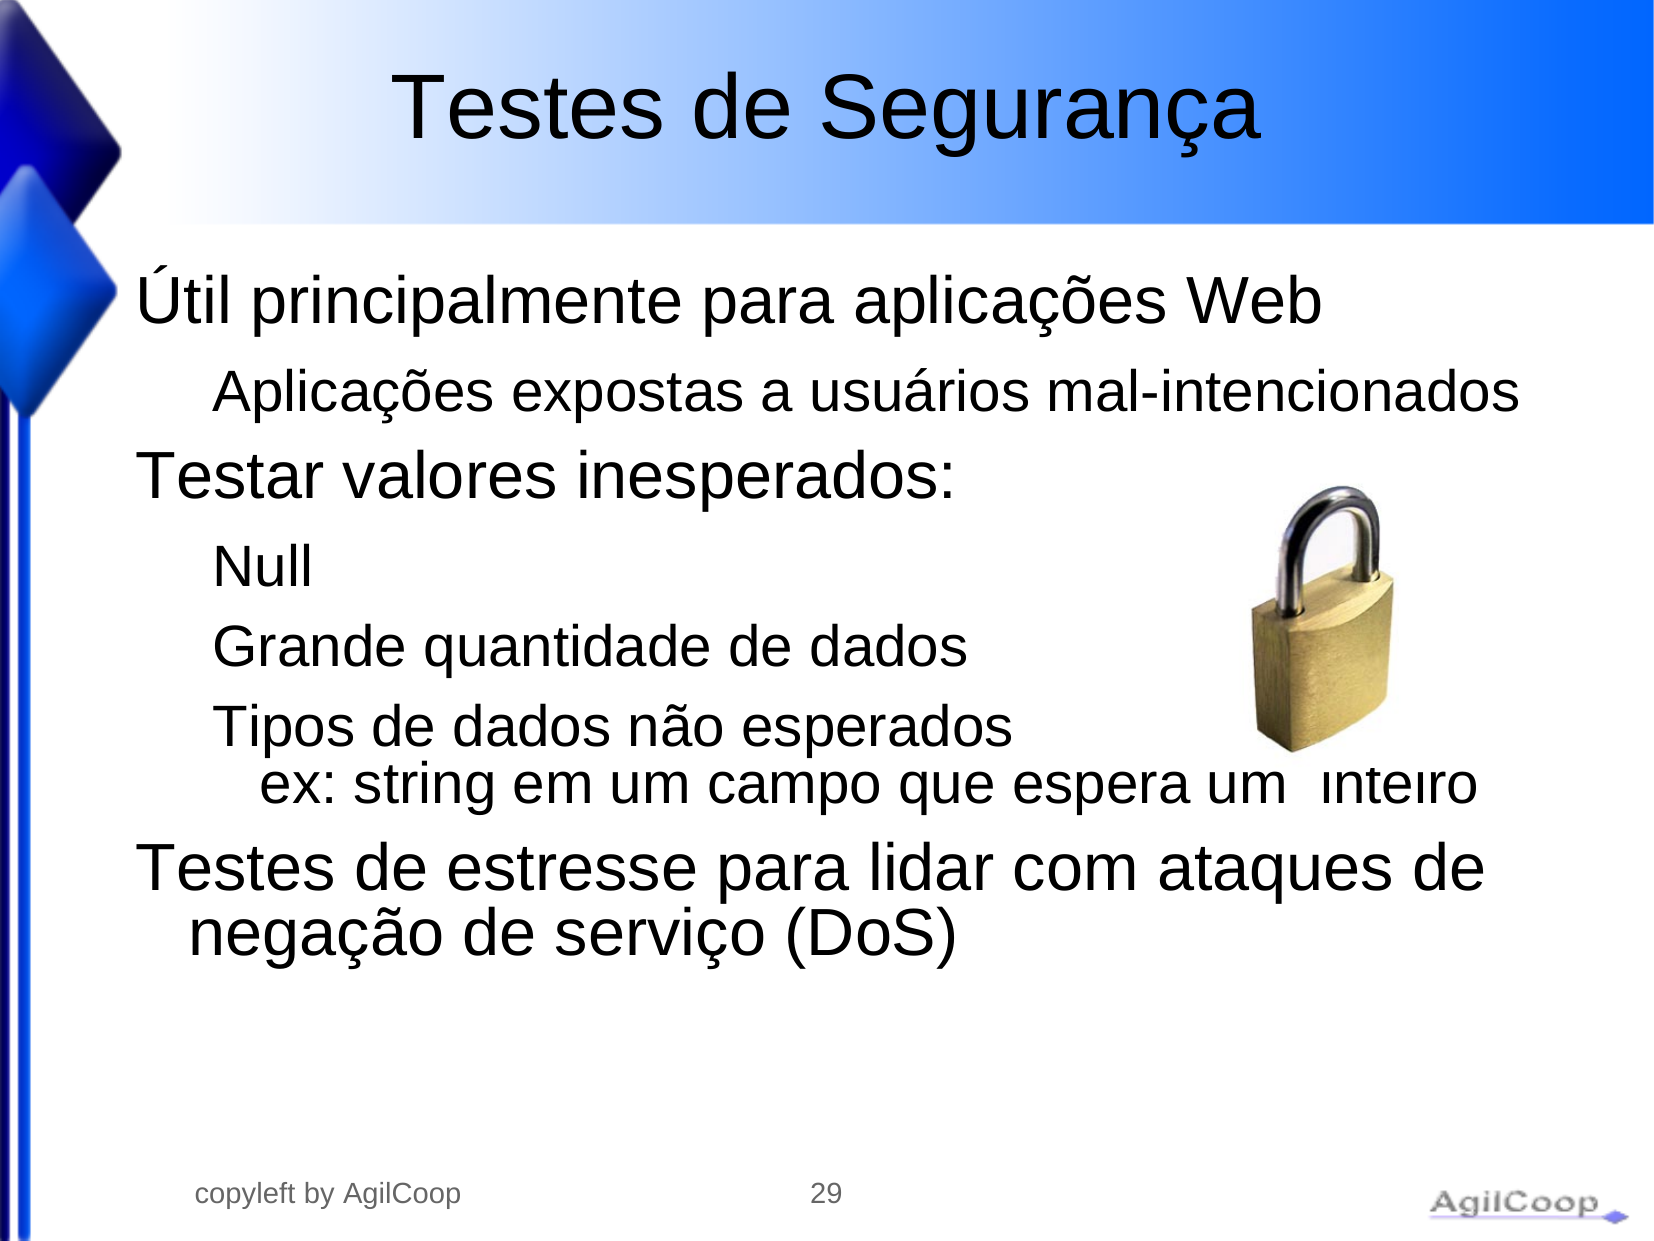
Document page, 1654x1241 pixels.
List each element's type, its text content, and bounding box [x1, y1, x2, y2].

title Testes de Segurança [82, 60, 1571, 163]
picture [0, 0, 1654, 1241]
list Útil principalmente para aplicações Web Aplicações expostas a usuários mal-intencionados Testar valores inesperados: Null Grande quantidade de dados Tipos de dados não esperados ex: string em um campo que espera um inteiro Testes de estresse para lidar com ataques de negação de serviço (DoS) [118, 271, 1607, 1070]
